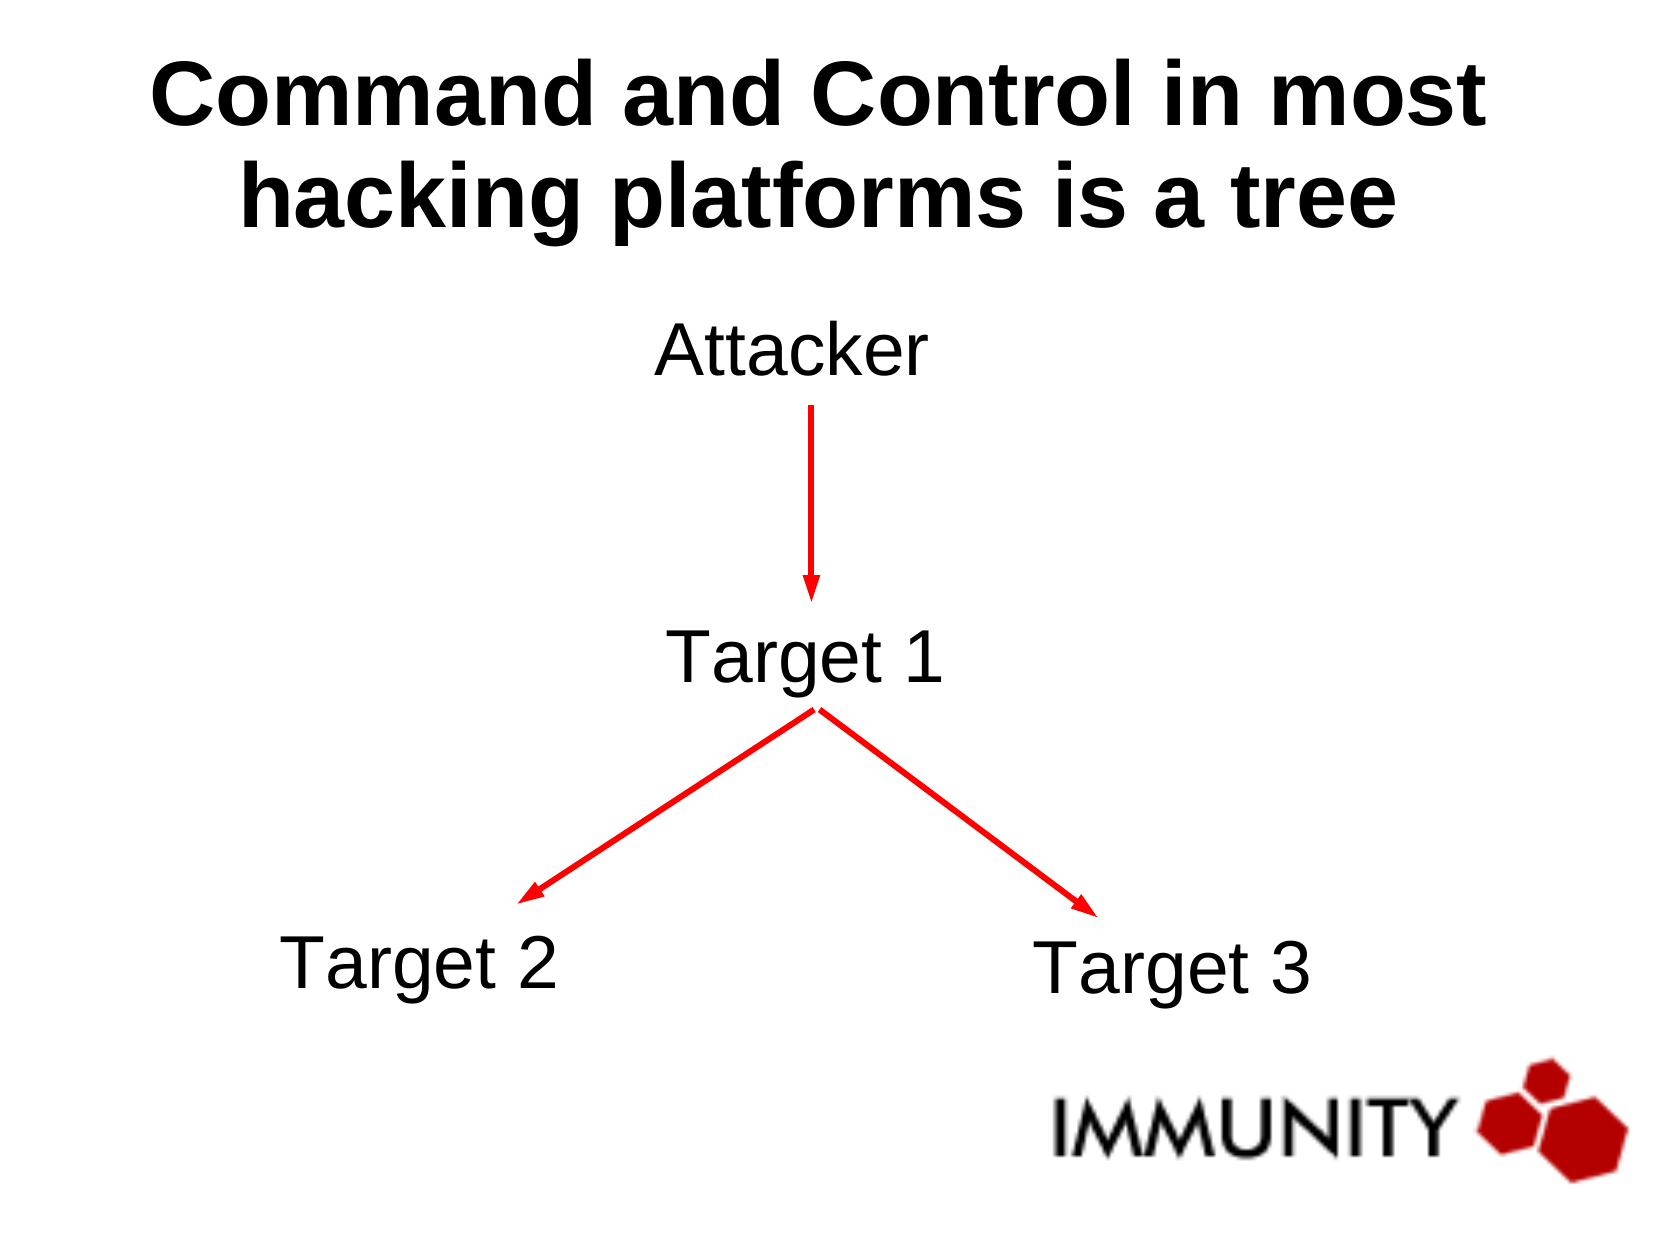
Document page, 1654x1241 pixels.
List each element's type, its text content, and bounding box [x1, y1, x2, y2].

picture [1006, 1017, 1654, 1241]
text_box Target 3 [1018, 918, 1328, 1018]
text_box Attacker [640, 299, 945, 399]
text_box Target 1 [651, 606, 961, 706]
text_box Target 2 [264, 913, 575, 1013]
title Command and Control in most hacking platforms is a tree [75, 42, 1564, 248]
